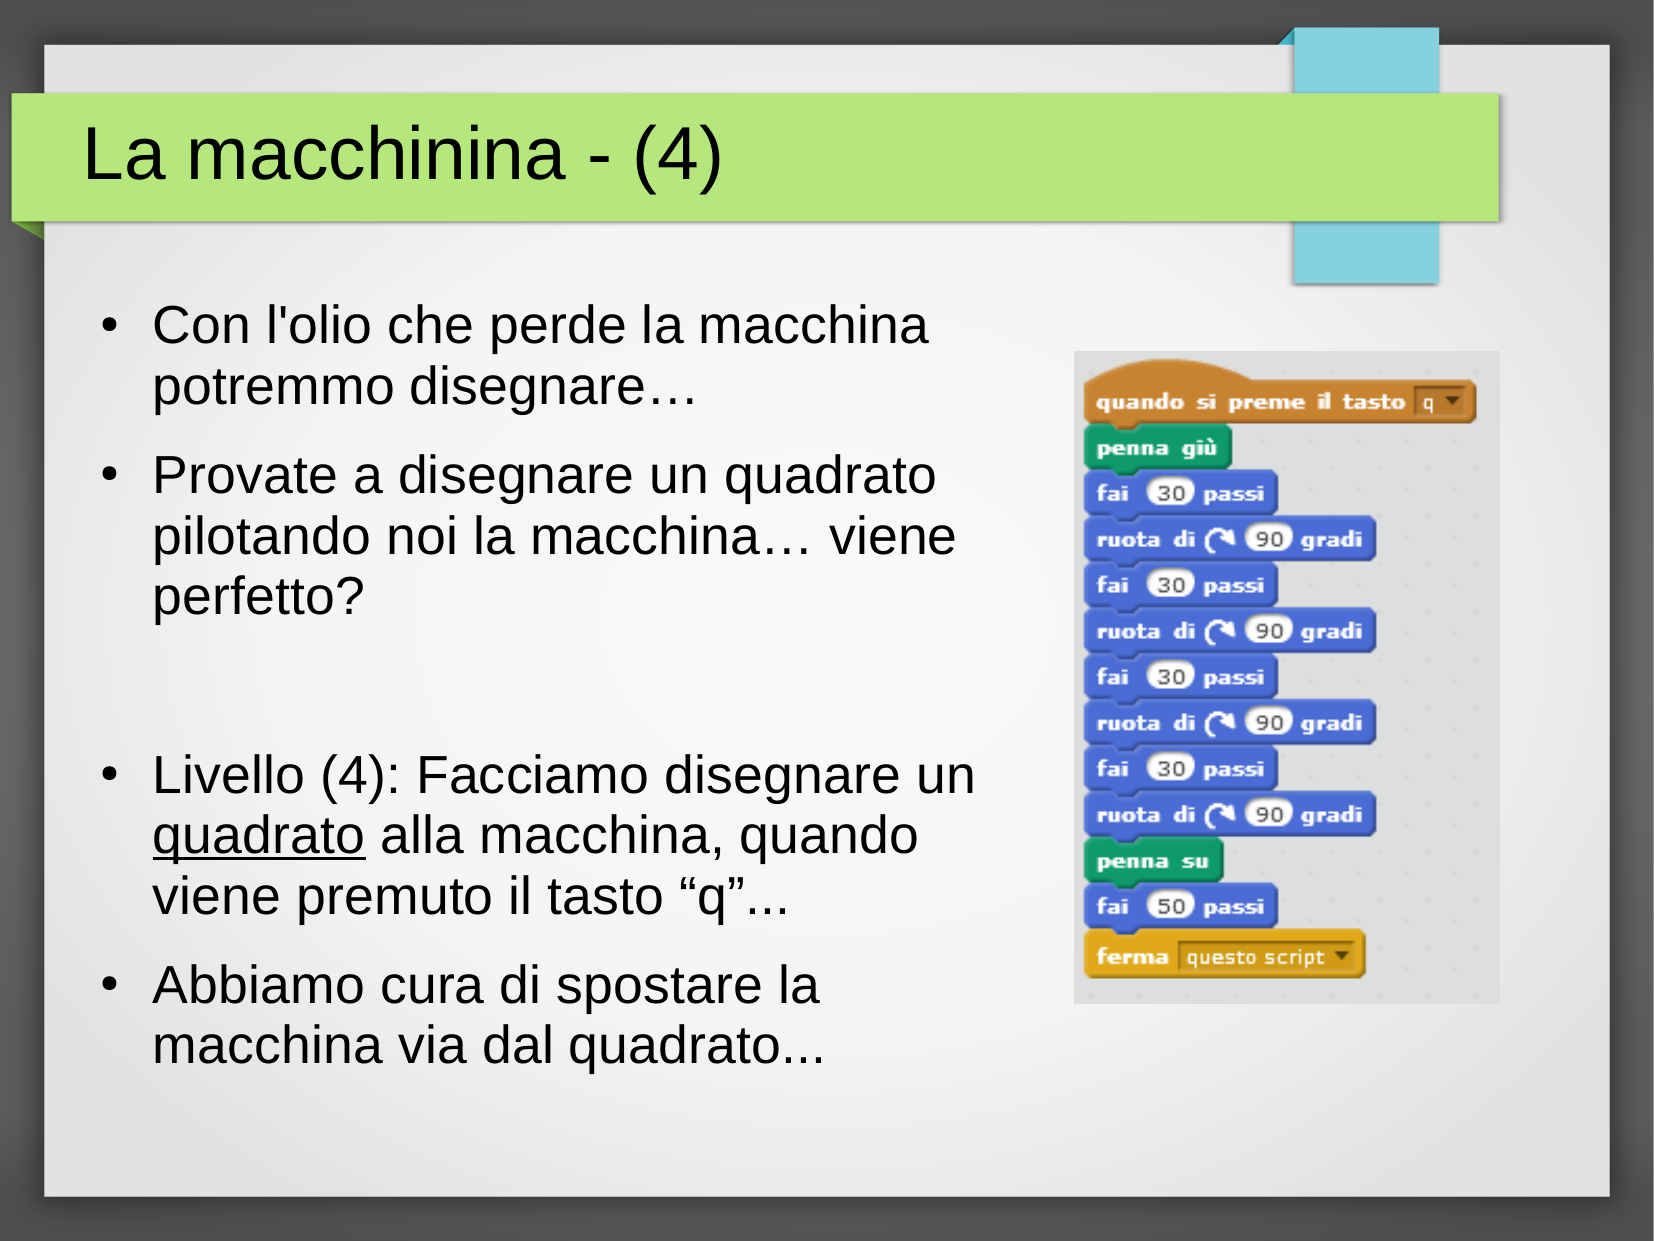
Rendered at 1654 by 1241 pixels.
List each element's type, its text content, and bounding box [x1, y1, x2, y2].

picture [0, 0, 1654, 1241]
title La macchinina - (4) [82, 94, 1264, 213]
list Con l'olio che perde la macchina potremmo disegnare… Provate a disegnare un quadrato pilotando noi la macchina… viene perfetto? Livello (4): Facciamo disegnare un quadrato alla macchina, quando viene premuto il tasto “q”... Abbiamo cura di spostare la macchina via dal quadrato... [82, 295, 981, 1099]
